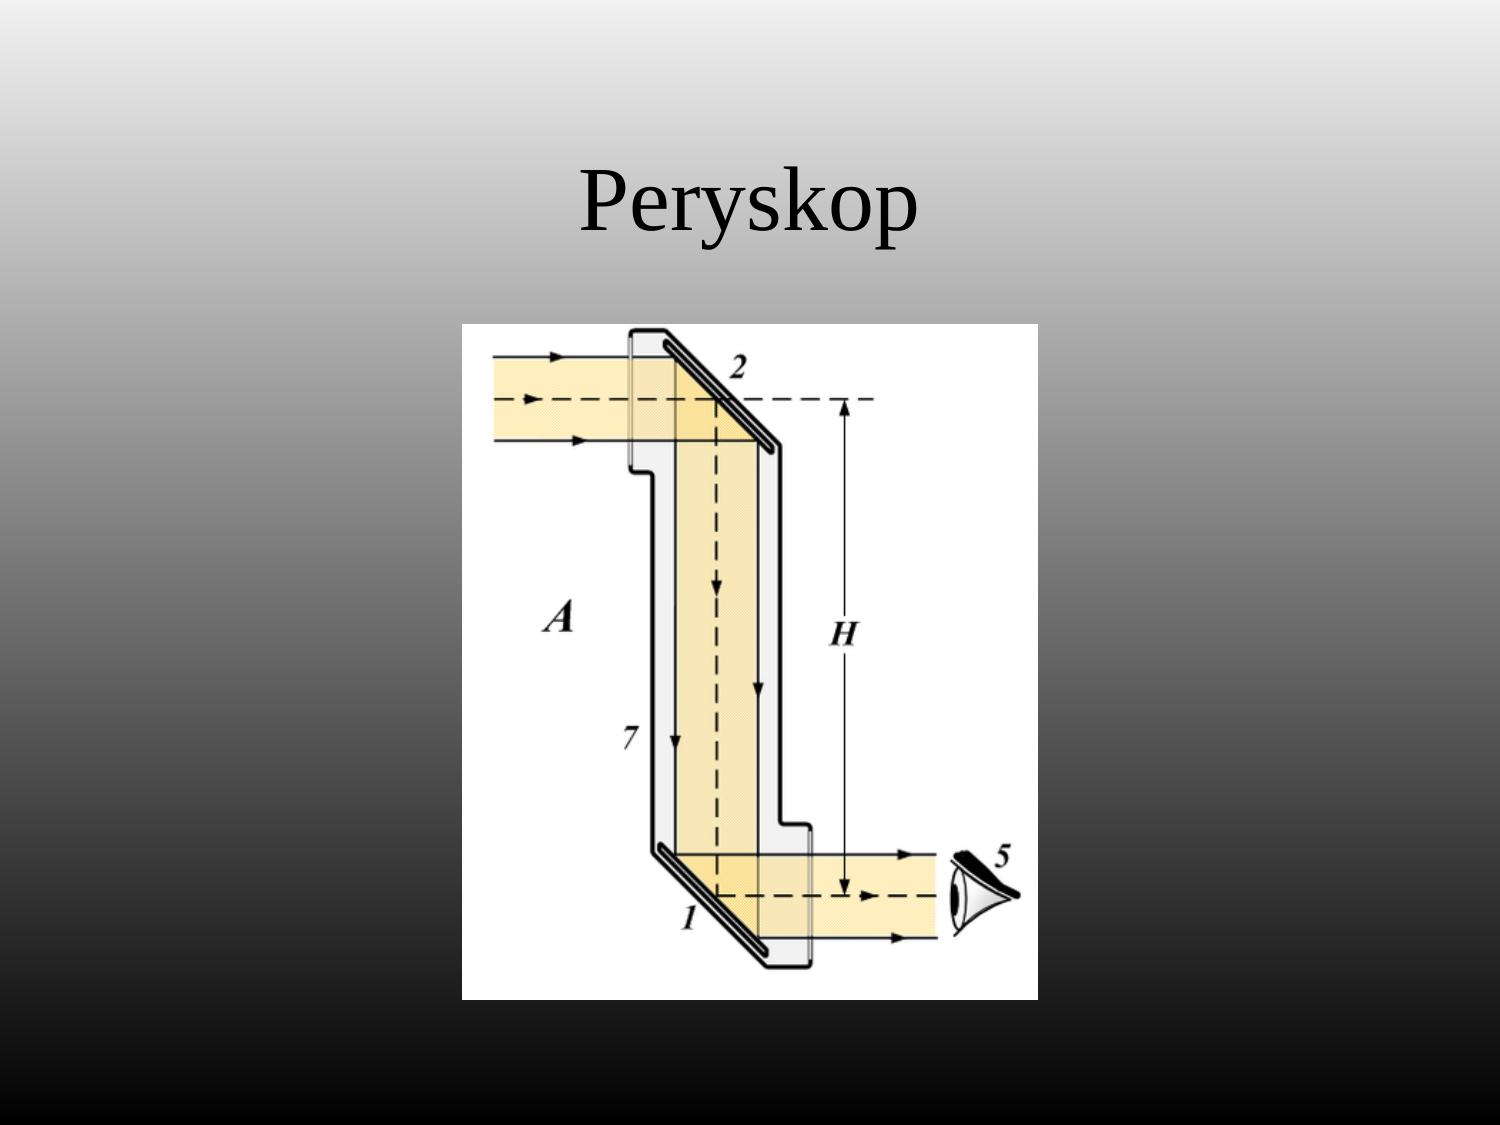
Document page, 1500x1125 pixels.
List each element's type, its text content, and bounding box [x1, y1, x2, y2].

picture [462, 324, 1038, 1000]
text_box Peryskop [112, 99, 1388, 288]
